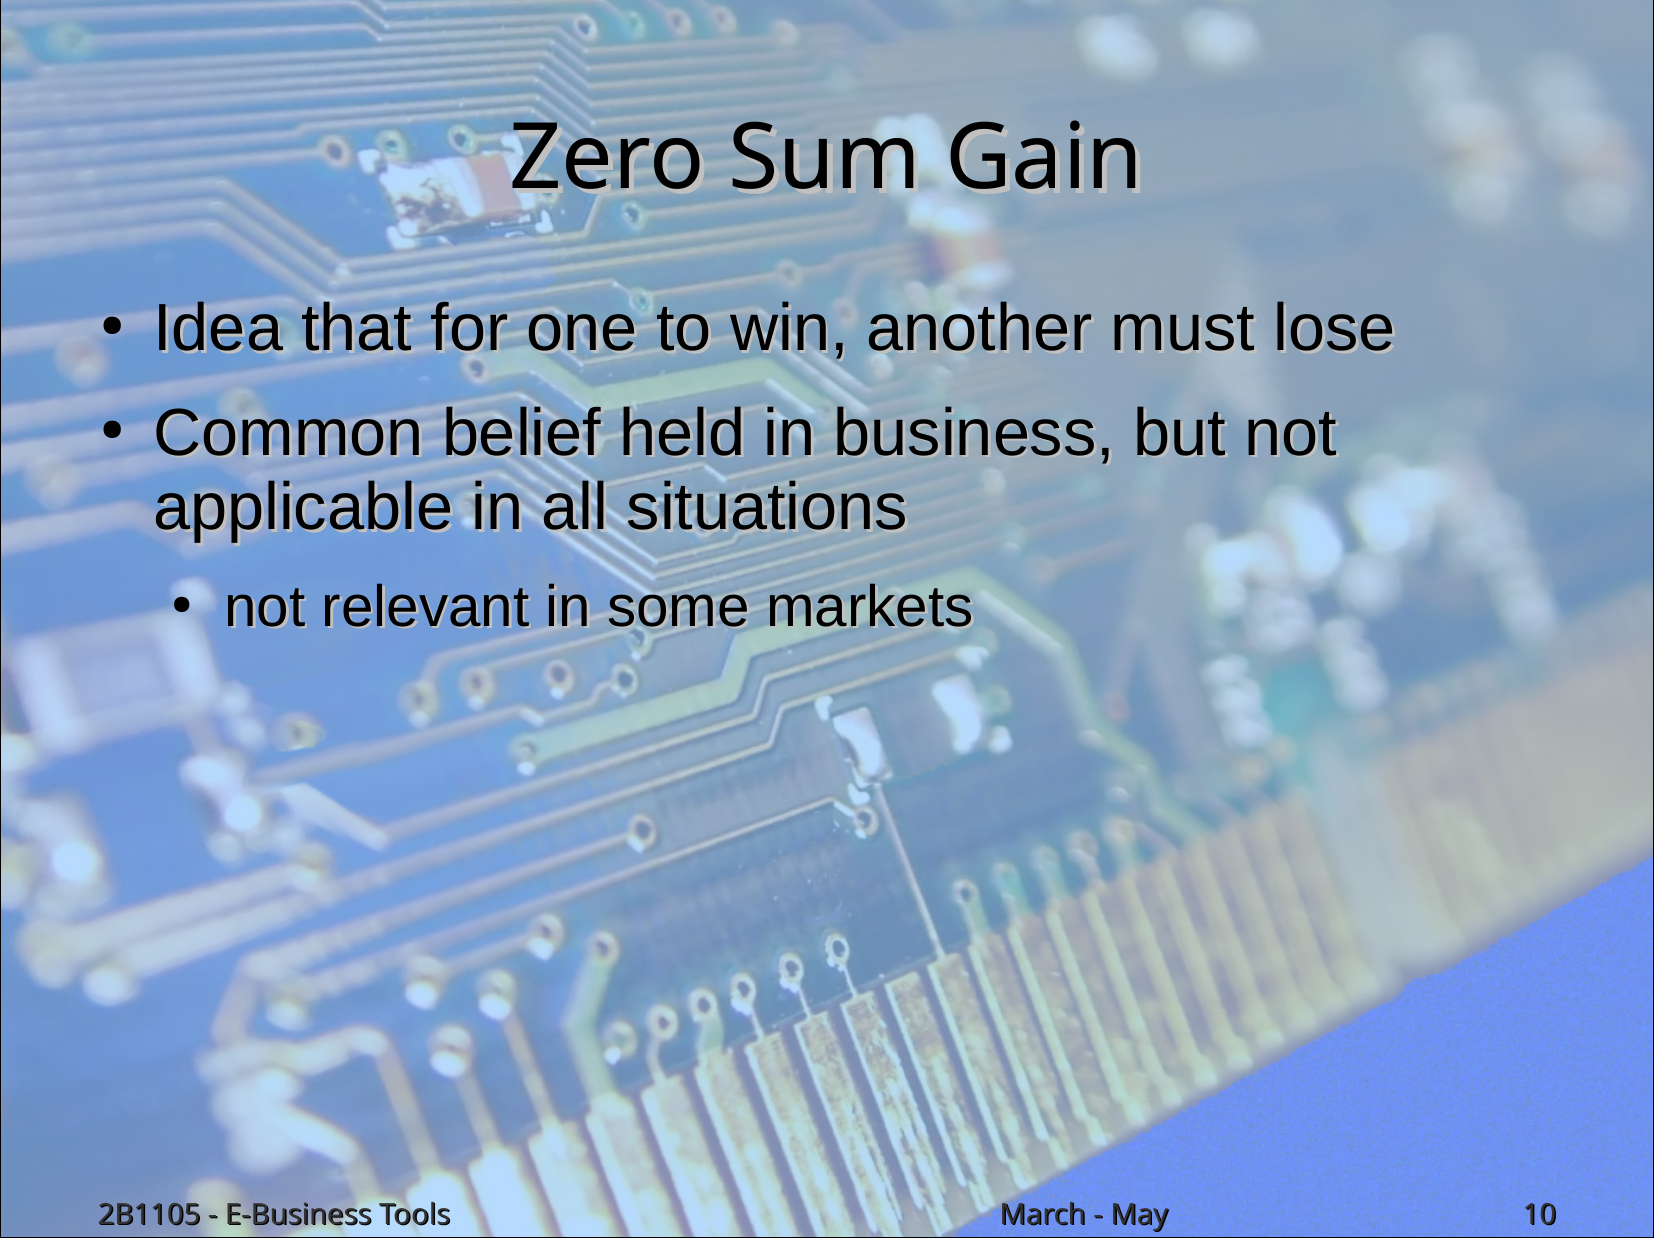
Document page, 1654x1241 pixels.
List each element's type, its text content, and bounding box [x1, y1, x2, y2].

list Idea that for one to win, another must lose Common belief held in business, but not applicable in all situations not relevant in some markets [82, 290, 1571, 1094]
title Zero Sum Gain [82, 56, 1571, 250]
